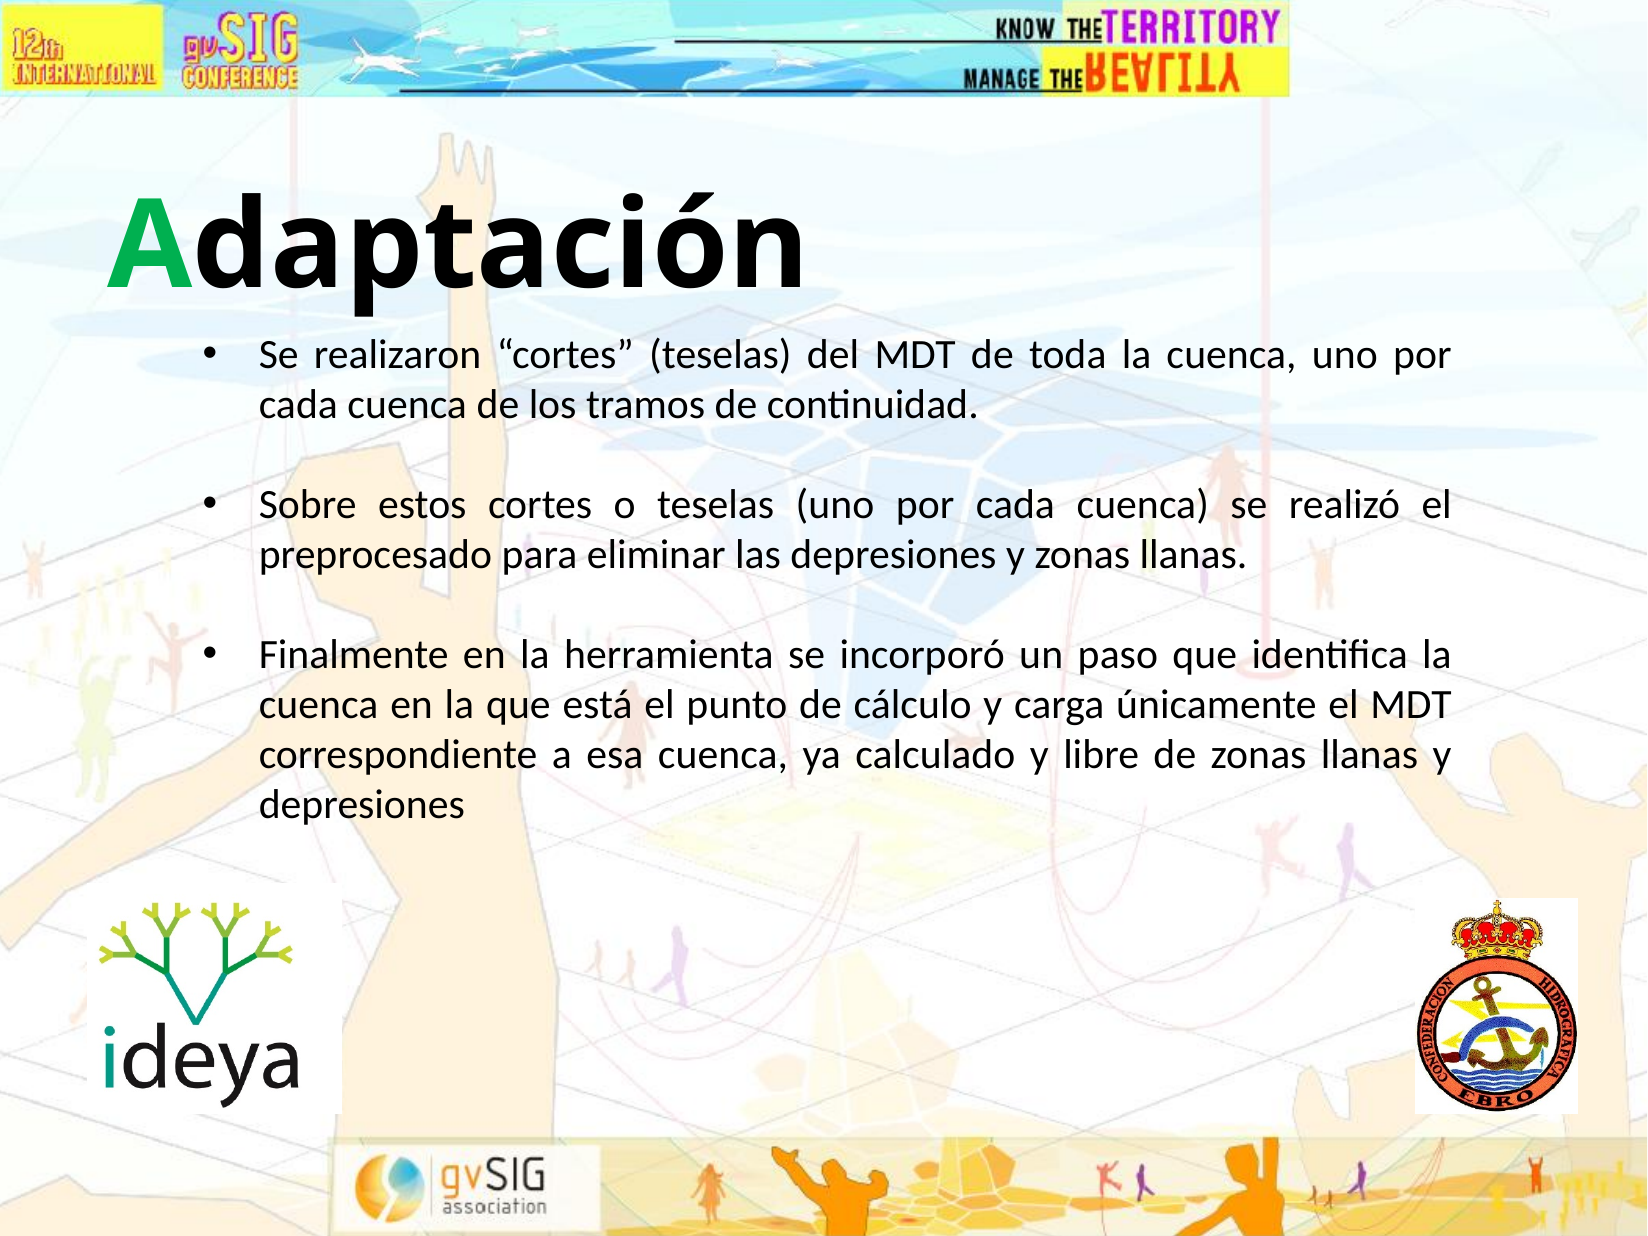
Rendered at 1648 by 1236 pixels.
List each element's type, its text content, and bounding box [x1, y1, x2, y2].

title Adaptación [32, 155, 886, 320]
text_box Se realizaron “cortes” (teselas) del MDT de toda la cuenca, uno por cada cuenca de los tramos de continuidad. Sobre estos cortes o teselas (uno por cada cuenca) se realizó el preprocesado para eliminar las depresiones y zonas llanas. Finalmente en la herramienta se incorporó un paso que identifica la cuenca en la que está el punto de cálculo y carga únicamente el MDT correspondiente a esa cuenca, ya calculado y libre de zonas llanas y depresiones [187, 319, 1468, 935]
picture [0, 0, 1648, 1236]
